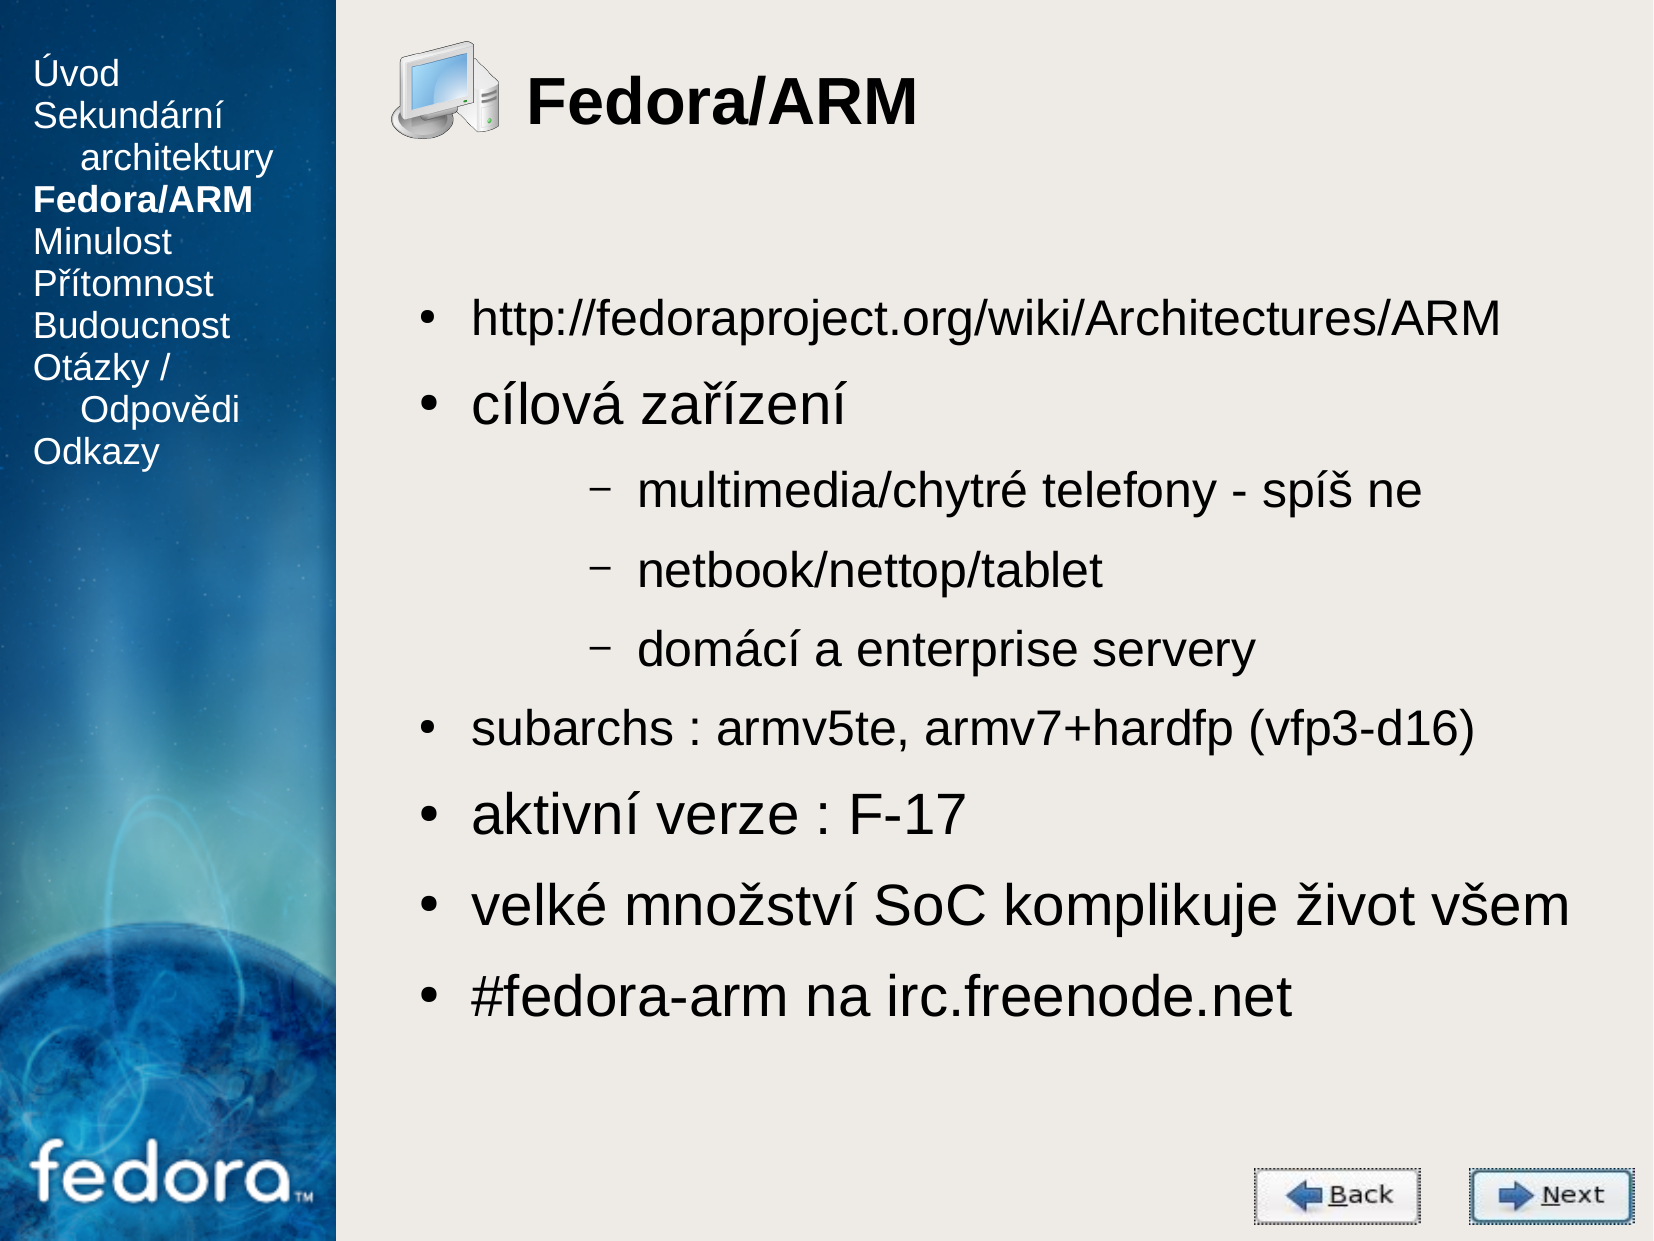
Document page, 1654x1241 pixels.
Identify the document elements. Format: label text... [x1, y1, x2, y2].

text_box Fedora/ARM [511, 56, 1316, 147]
text_box Úvod Sekundární architektury Fedora/ARM Minulost Přítomnost Budoucnost Otázky / Odpovědi Odkazy [18, 45, 327, 481]
picture [0, 0, 1654, 1241]
list http://fedoraproject.org/wiki/Architectures/ARM cílová zařízení multimedia/chytré telefony - spíš ne netbook/nettop/tablet domácí a enterprise servery subarchs : armv5te, armv7+hardfp (vfp3-d16) aktivní verze : F-17 velké množství SoC komplikuje život všem #fedora-arm na irc.freenode.net [400, 290, 1617, 1094]
